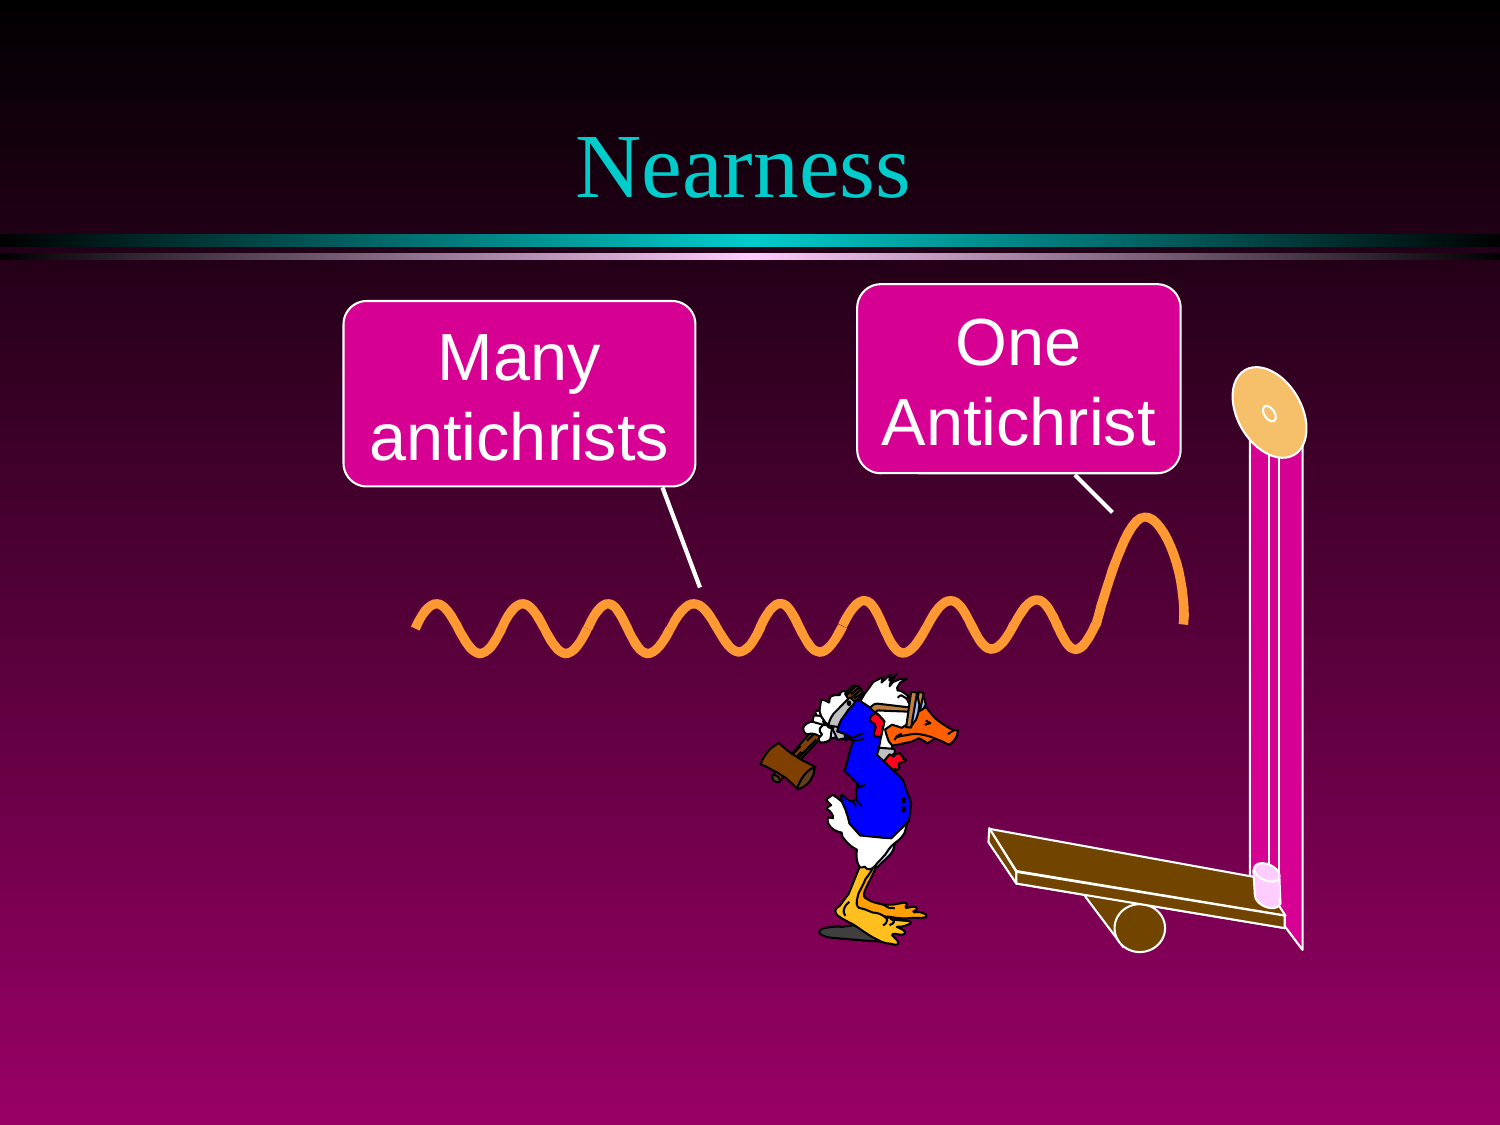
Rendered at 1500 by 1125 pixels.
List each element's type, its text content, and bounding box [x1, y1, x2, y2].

text_box One Antichrist [857, 284, 1181, 474]
text_box [760, 673, 959, 945]
text_box Many antichrists [343, 301, 696, 487]
title Nearness [99, 37, 1388, 225]
text_box [410, 512, 1189, 659]
text_box [988, 367, 1307, 953]
